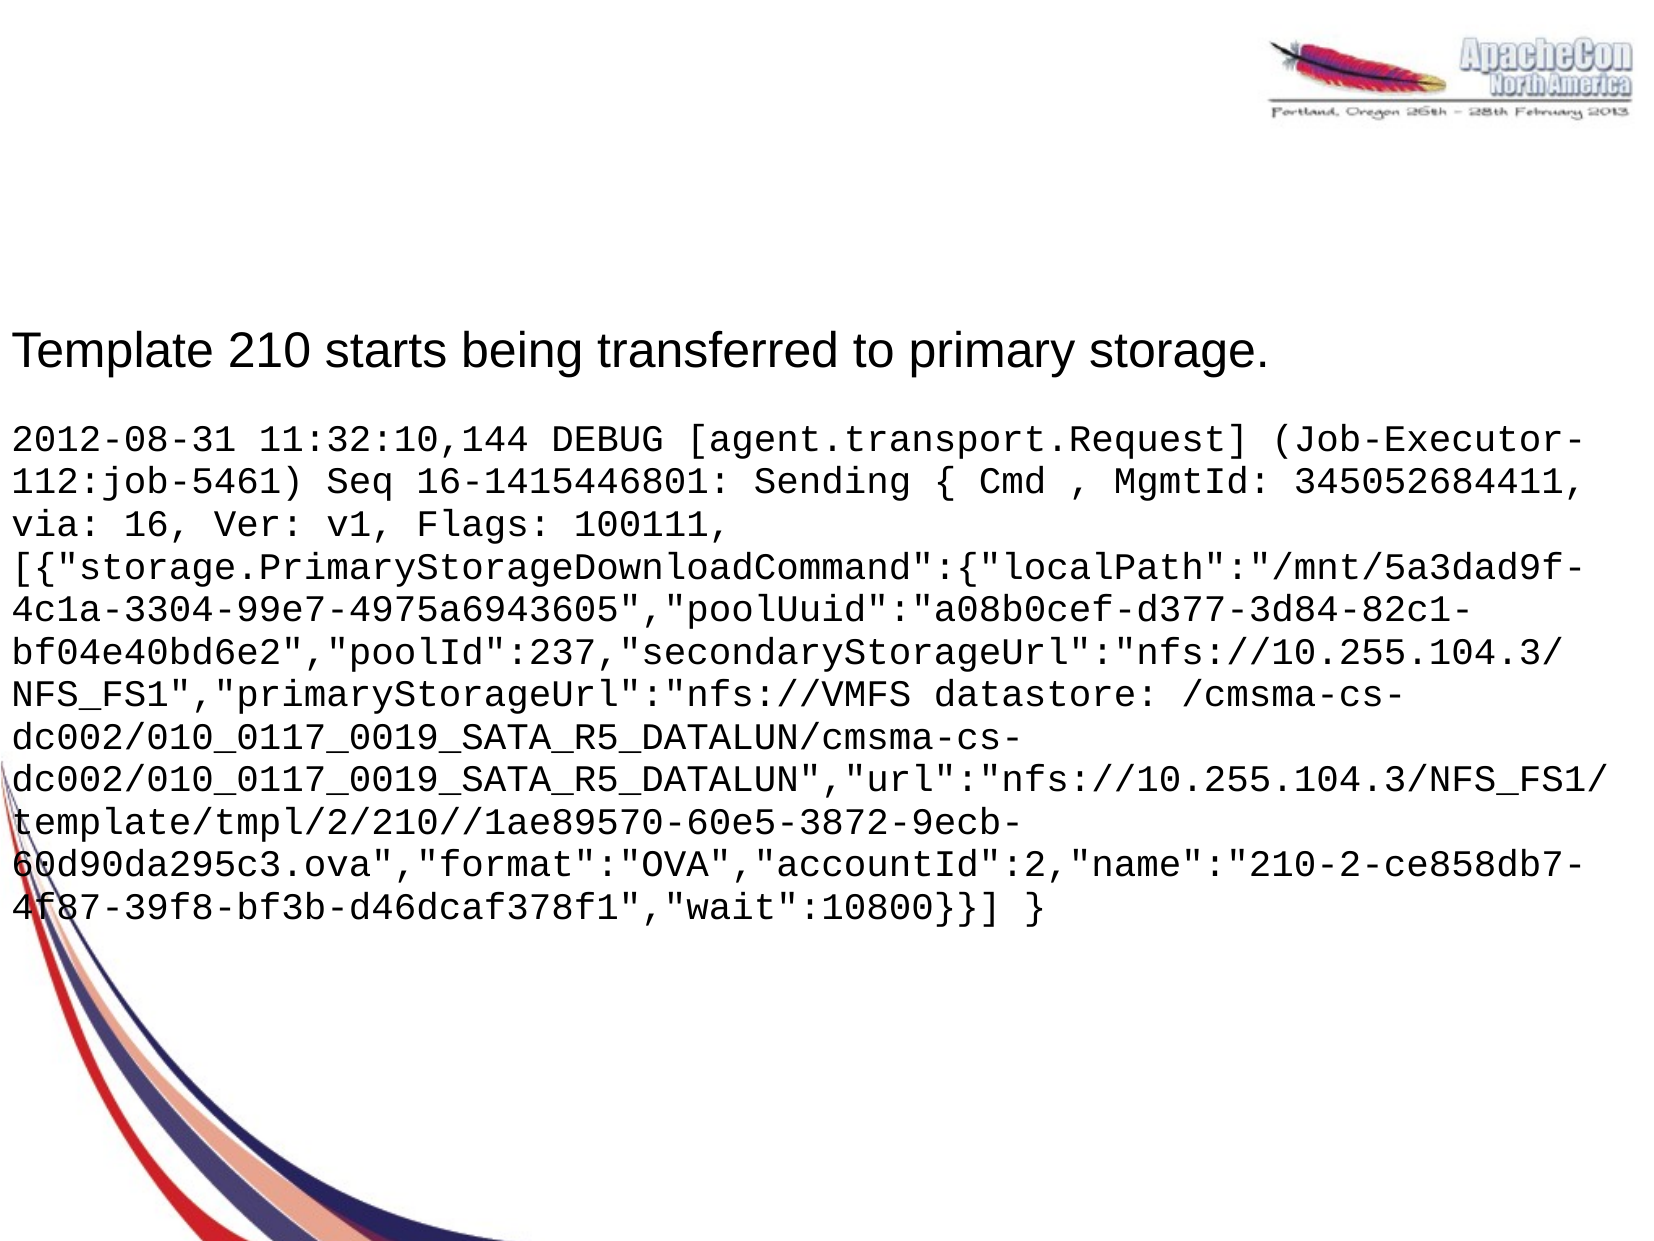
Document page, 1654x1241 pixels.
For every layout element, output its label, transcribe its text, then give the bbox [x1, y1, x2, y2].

picture [872, 907, 883, 917]
picture [0, 0, 1654, 315]
picture [197, 907, 208, 917]
picture [0, 906, 1654, 1241]
picture [62, 907, 73, 917]
picture [354, 906, 364, 917]
picture [243, 906, 253, 917]
picture [849, 906, 860, 917]
text_box Template 210 starts being transferred to primary storage. 2012-08-31 11:32:10,144 DEBUG [agent.transport.Request] (Job-Executor-112:job-5461) Seq 16-1415446801: Sending { Cmd , MgmtId: 345052684411, via: 16, Ver: v1, Flags: 100111, [{"storage.PrimaryStorageDownloadCommand":{"localPath":"/mnt/5a3dad9f-4c1a-3304-99e7-4975a6943605","poolUuid":"a08b0cef-d377-3d84-82c1-bf04e40bd6e2","poolId":237,"secondaryStorageUrl":"nfs://10.255.104.3/NFS_FS1","primaryStorageUrl":"nfs://VMFS datastore: /cmsma-cs-dc002/010_0117_0019_SATA_R5_DATALUN/cmsma-cs-dc002/010_0117_0019_SATA_R5_DATALUN","url":"nfs://10.255.104.3/NFS_FS1/template/tmpl/2/210//1ae89570-60e5-3872-9ecb-60d90da295c3.ova","format":"OVA","accountId":2,"name":"210-2-ce858db7-4f87-39f8-bf3b-d46dcaf378f1","wait":10800}}] } [0, 315, 1654, 906]
picture [399, 906, 410, 917]
picture [894, 906, 905, 917]
picture [376, 906, 385, 911]
picture [16, 906, 25, 911]
picture [422, 906, 432, 917]
picture [467, 909, 476, 917]
picture [310, 906, 320, 917]
picture [557, 907, 568, 917]
picture [714, 909, 723, 917]
picture [917, 906, 928, 917]
